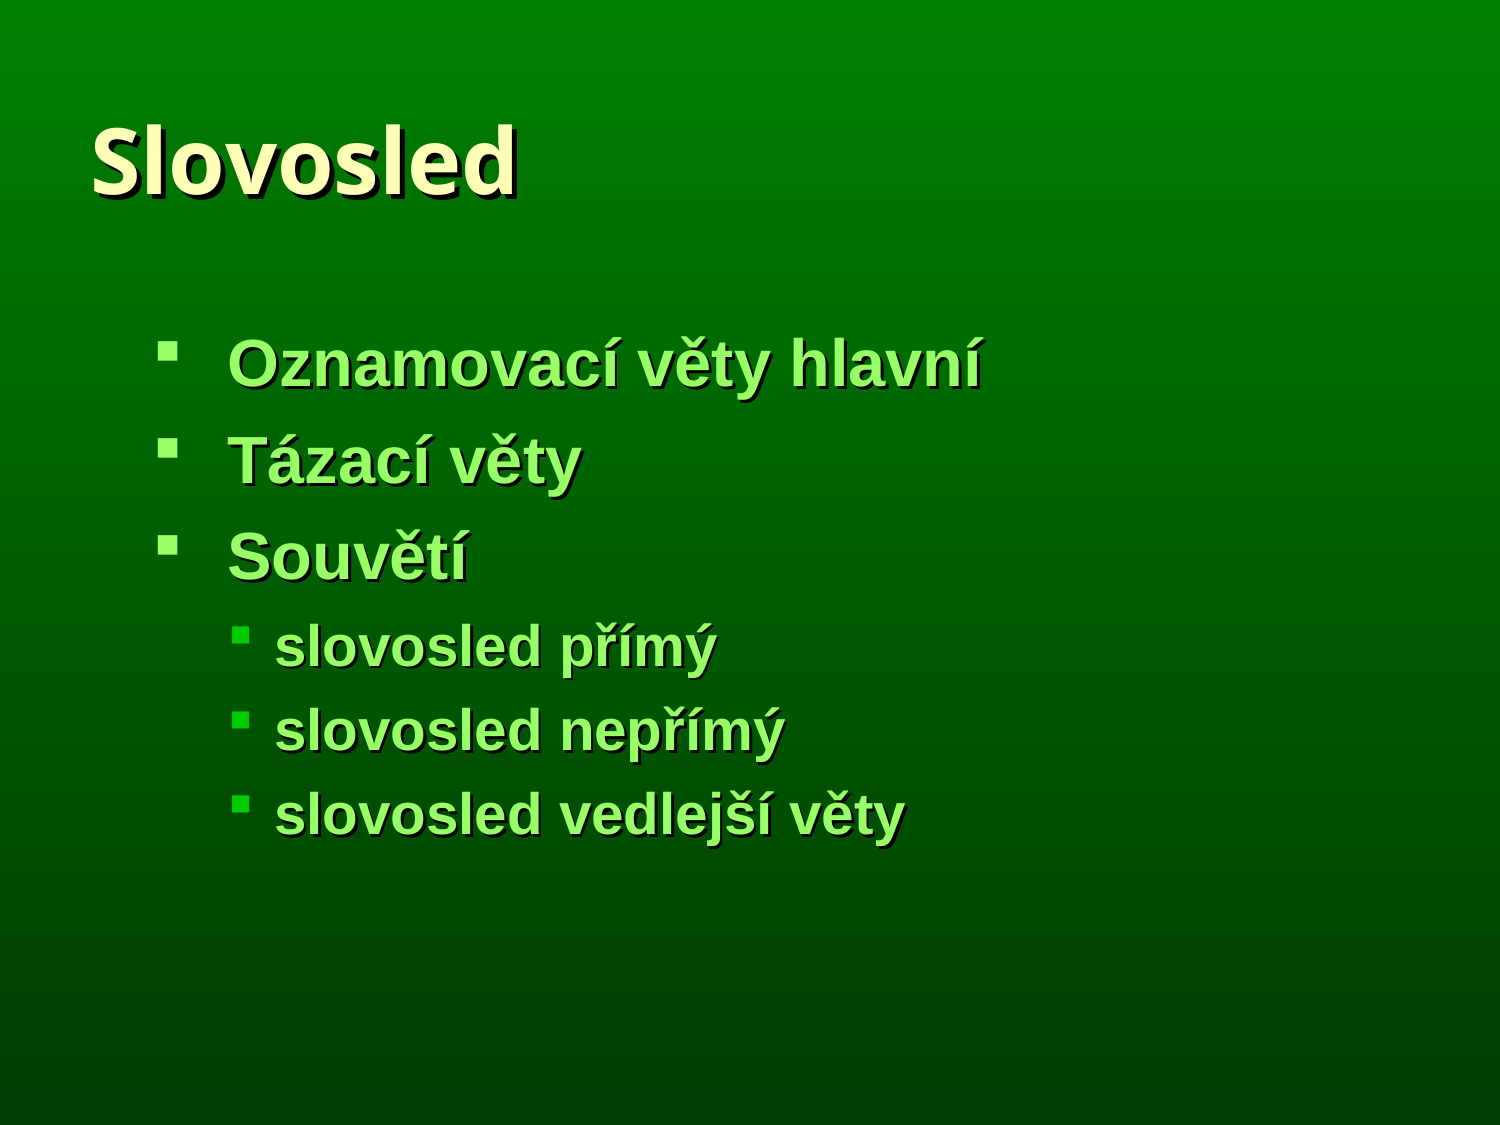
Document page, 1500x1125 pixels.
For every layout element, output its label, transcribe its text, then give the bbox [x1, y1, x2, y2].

list Oznamovací věty hlavní Tázací věty Souvětí slovosled přímý slovosled nepřímý slovosled vedlejší věty [137, 312, 1451, 1000]
title Slovosled [75, 40, 1451, 276]
